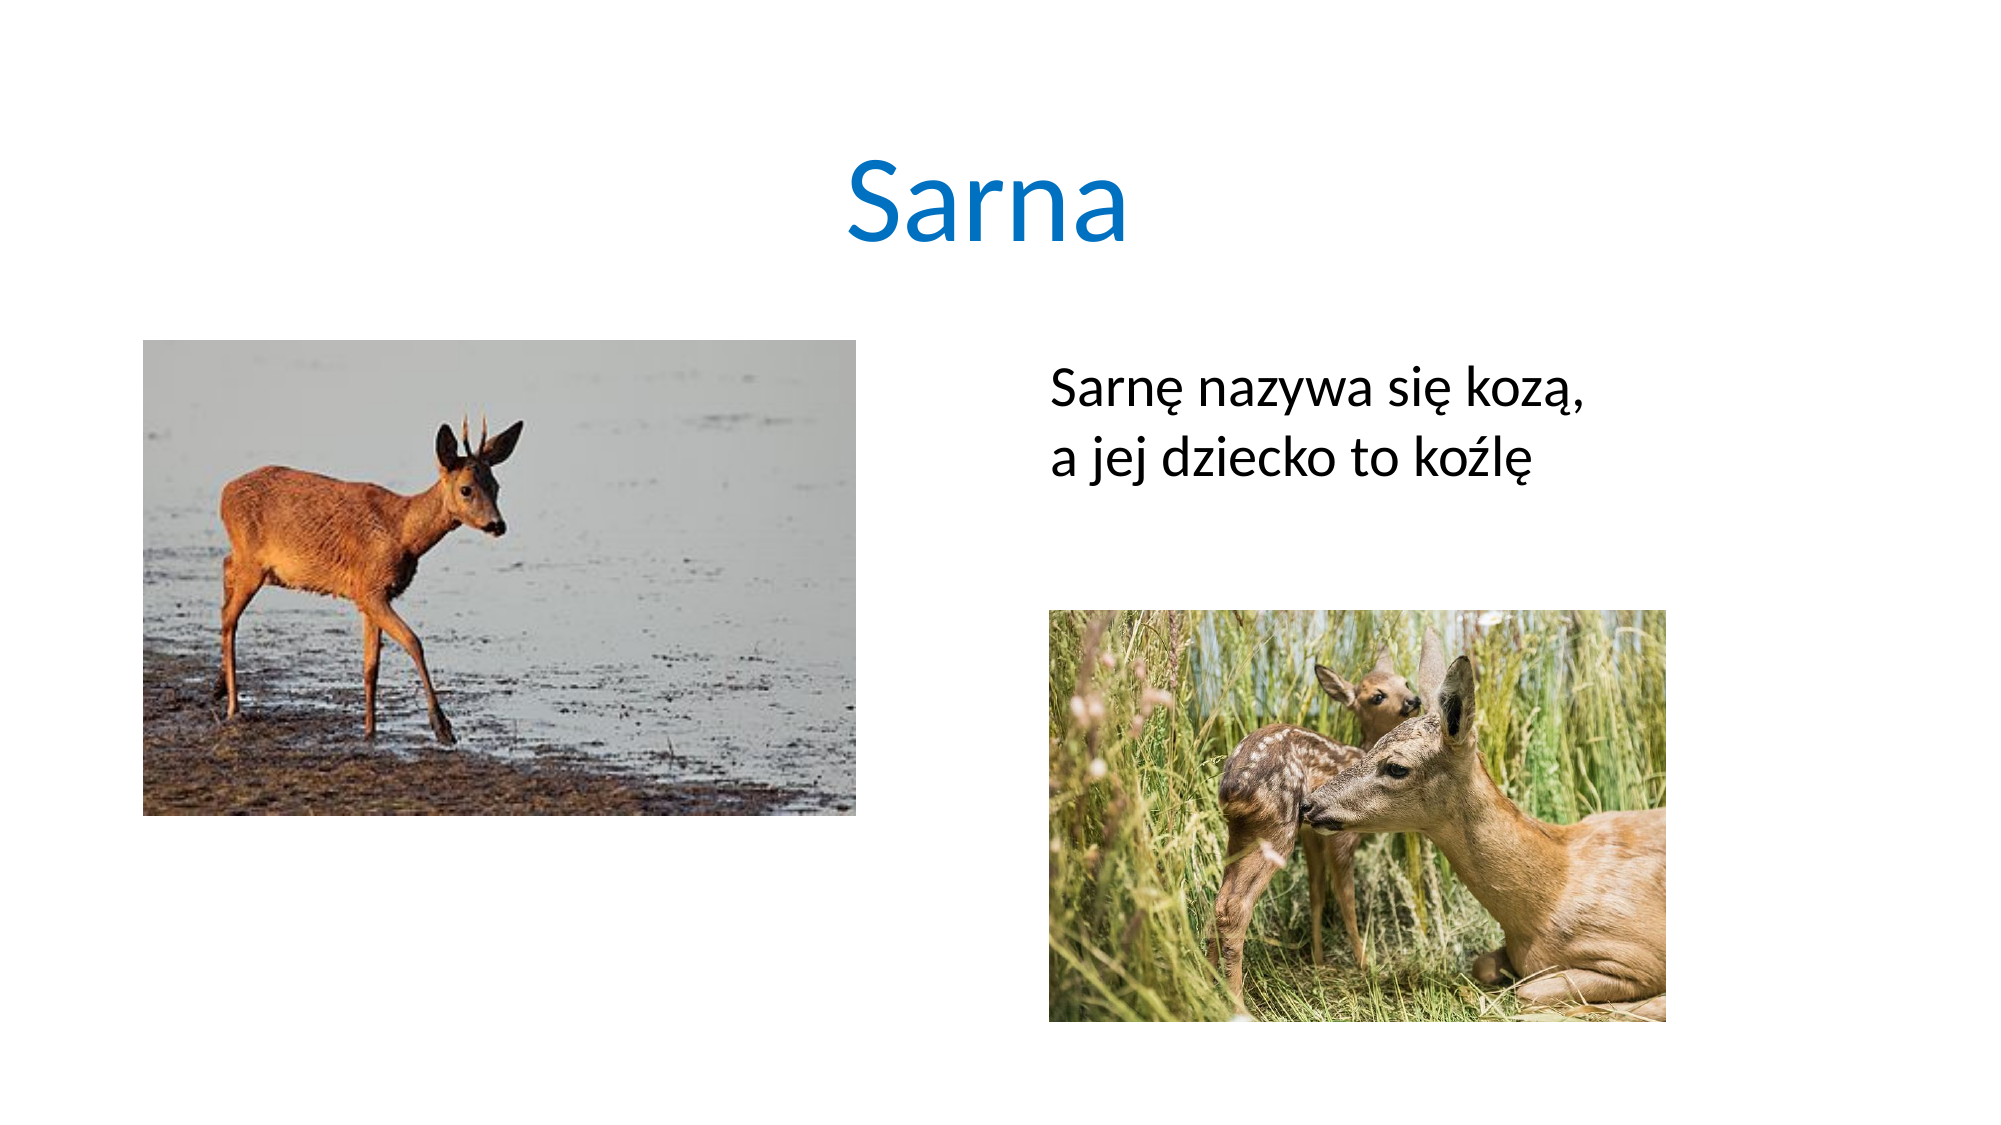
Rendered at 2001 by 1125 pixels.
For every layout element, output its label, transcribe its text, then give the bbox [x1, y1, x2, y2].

text_box Sarnę nazywa się kozą, a jej dziecko to koźlę [1035, 340, 1620, 498]
text_box Sarna [830, 108, 1152, 321]
picture [143, 340, 856, 816]
picture [1049, 610, 1666, 1022]
